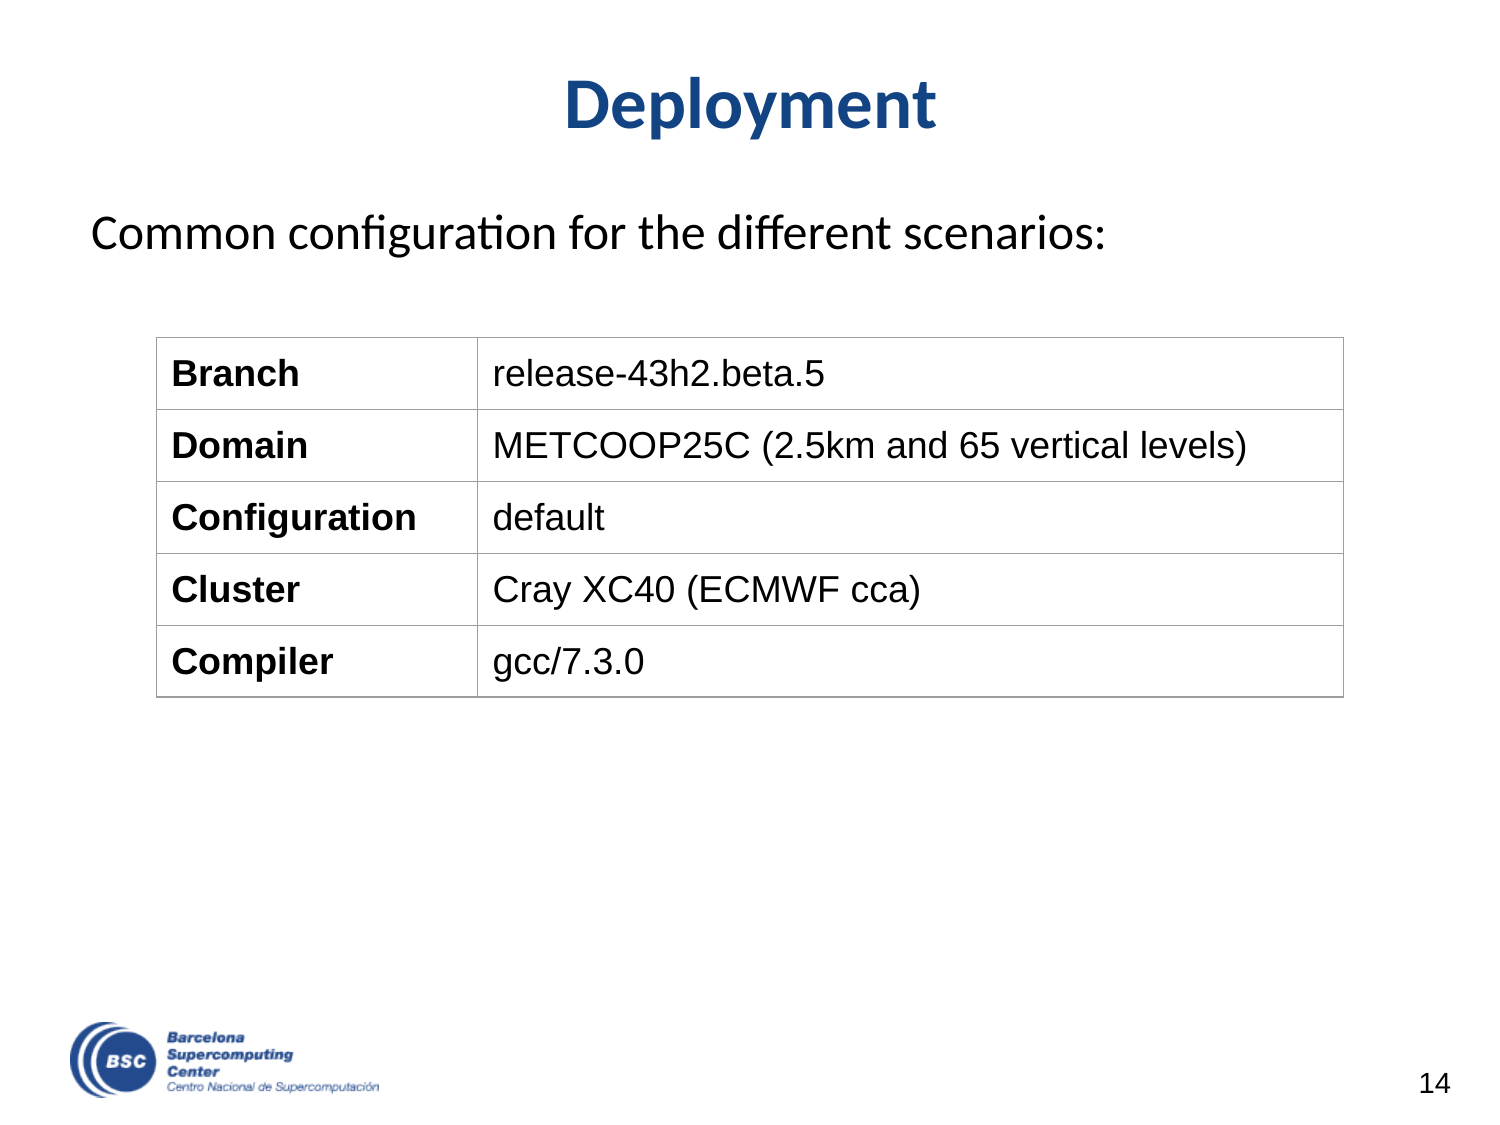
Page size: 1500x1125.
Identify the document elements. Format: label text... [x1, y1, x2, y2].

table_cell Domain [157, 410, 477, 481]
table_cell Cluster [157, 554, 477, 625]
table_cell Configuration [157, 482, 477, 553]
list Common configuration for the different scenarios: [76, 199, 1427, 993]
table_cell gcc/7.3.0 [478, 626, 1343, 696]
table_header release-43h2.beta.5 [478, 338, 1343, 409]
table_header Branch [157, 338, 477, 409]
title Deployment [76, 35, 1427, 174]
table_cell Compiler [157, 626, 477, 696]
table_cell METCOOP25C (2.5km and 65 vertical levels) [478, 410, 1343, 481]
table_cell Cray XC40 (ECMWF cca) [478, 554, 1343, 625]
picture [70, 1022, 379, 1098]
slide_number 1 [1403, 1038, 1494, 1125]
table_cell default [478, 482, 1343, 553]
